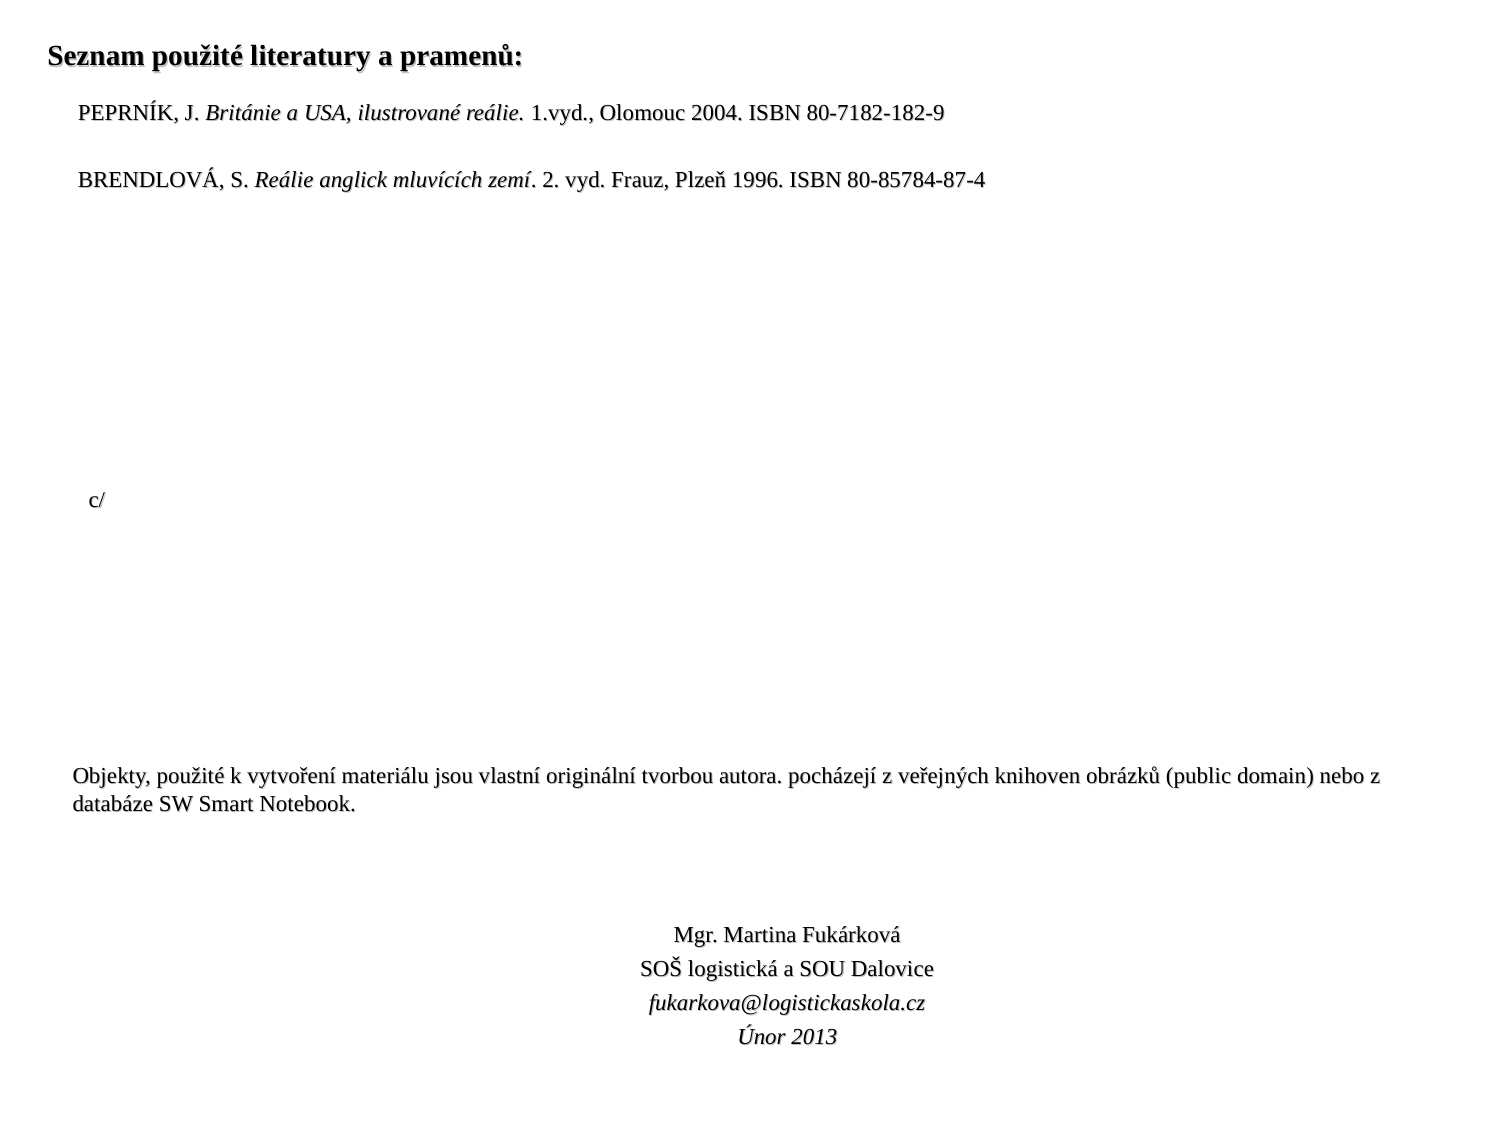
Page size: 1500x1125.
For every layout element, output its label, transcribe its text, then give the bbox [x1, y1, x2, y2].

text_box c/ [75, 444, 1307, 519]
text_box Mgr. Martina Fukárková SOŠ logistická a SOU Dalovice fukarkova@logistickaskola.cz Únor 2013 [494, 913, 1080, 1058]
text_box Seznam použité literatury a pramenů: [33, 29, 762, 79]
text_box PEPRNÍK, J. Británie a USA, ilustrované reálie. 1.vyd., Olomouc 2004. ISBN 80-7182-182-9 BRENDLOVÁ, S. Reálie anglick mluvících zemí. 2. vyd. Frauz, Plzeň 1996. ISBN 80-85784-87-4 [64, 90, 1424, 199]
text_box Objekty, použité k vytvoření materiálu jsou vlastní originální tvorbou autora. pocházejí z veřejných knihoven obrázků (public domain) nebo z databáze SW Smart Notebook. [58, 753, 1442, 823]
